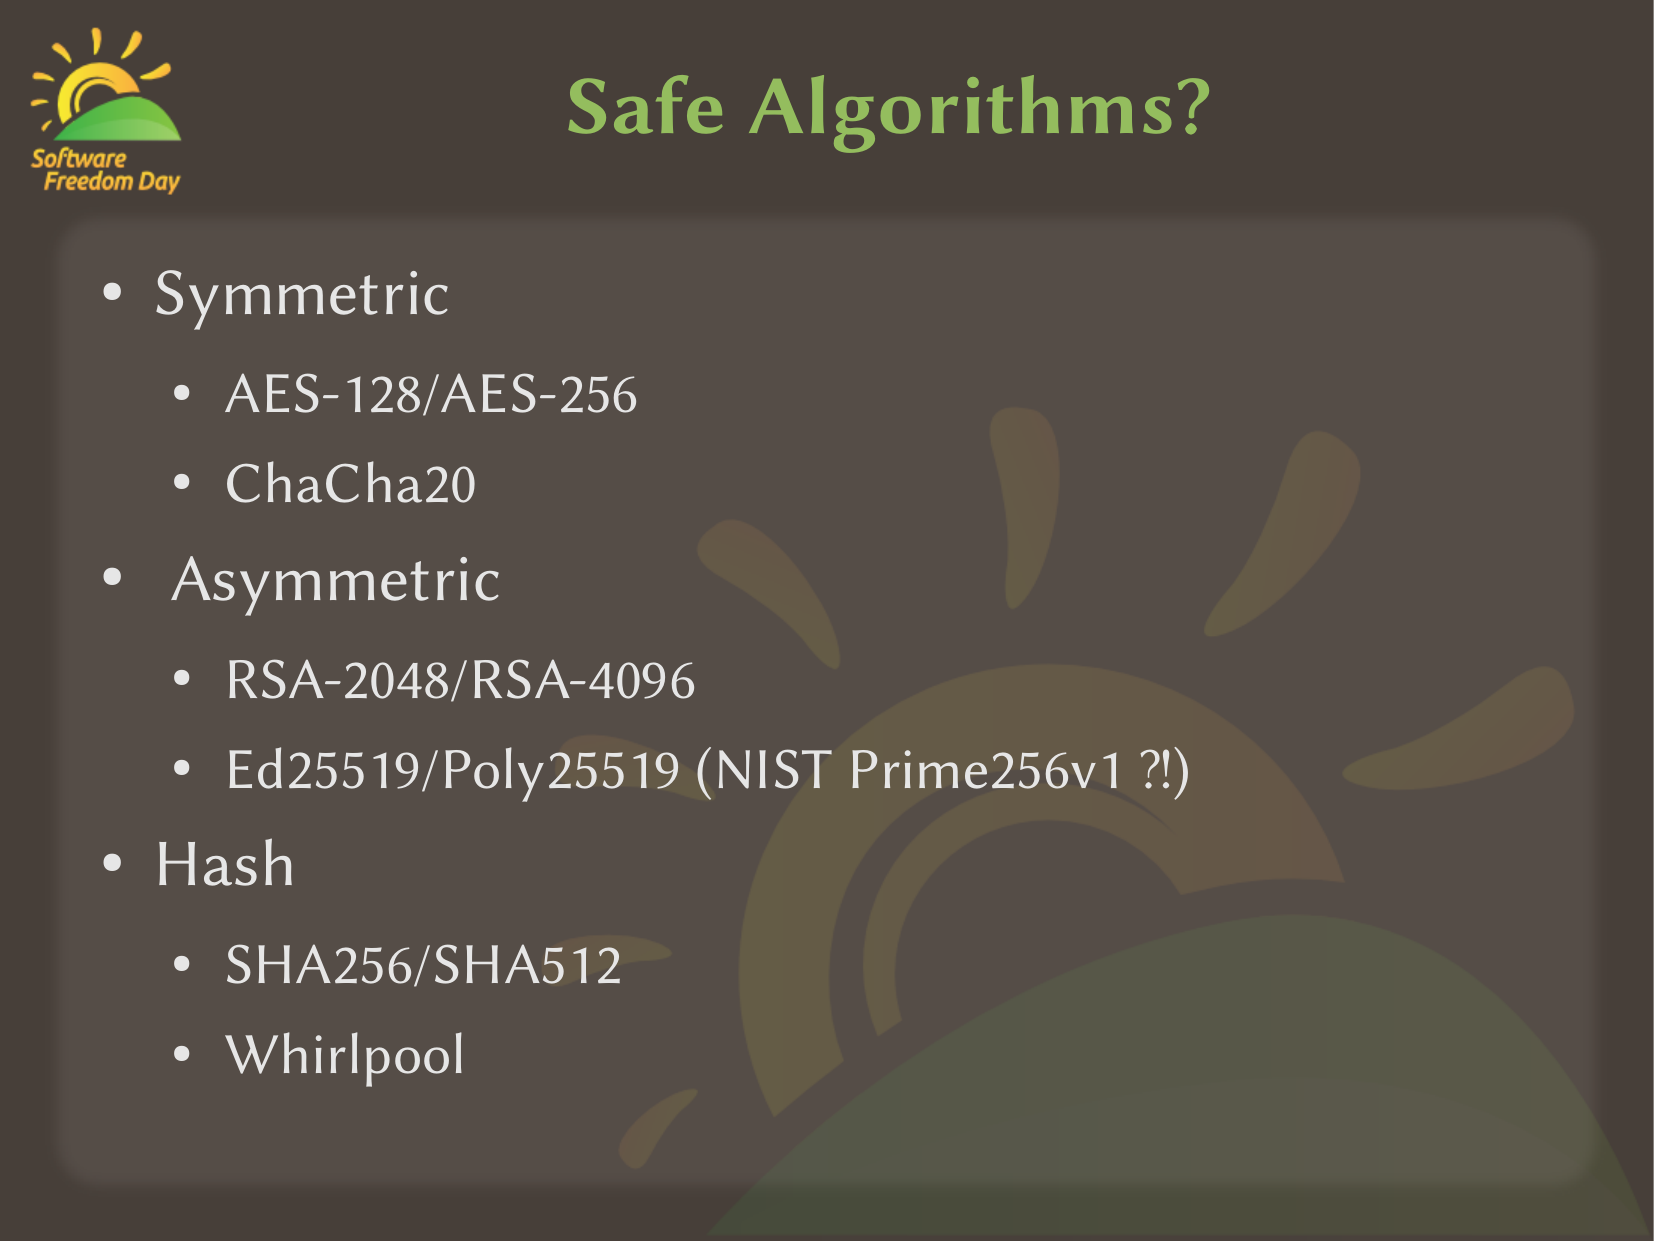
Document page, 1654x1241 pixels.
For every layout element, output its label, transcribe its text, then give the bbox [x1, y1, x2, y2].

list Symmetric AES-128/AES-256 ChaCha20 Asymmetric RSA-2048/RSA-4096 Ed25519/Poly25519 (NIST Prime256v1 ?!) Hash SHA256/SHA512 Whirlpool [82, 255, 1571, 1141]
title Safe Algorithms? [210, 9, 1571, 205]
picture [0, 0, 1654, 1241]
